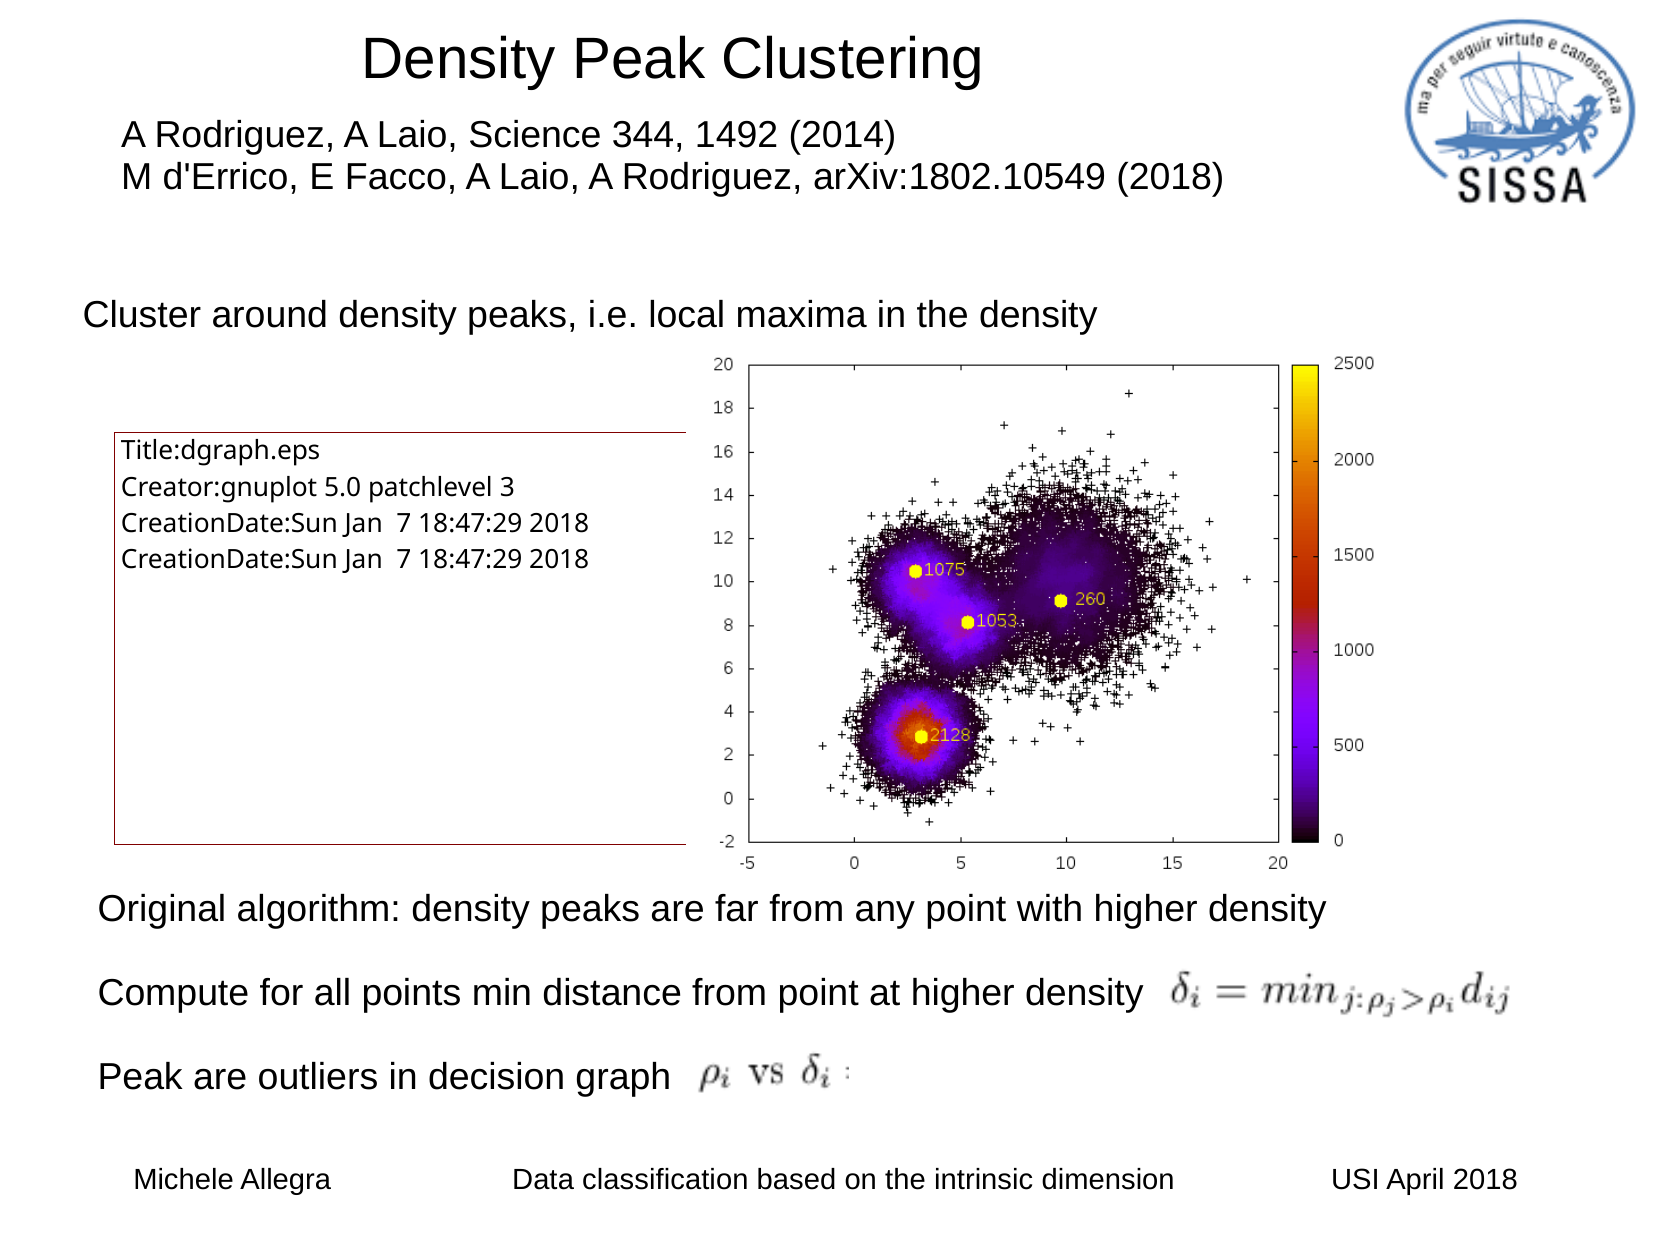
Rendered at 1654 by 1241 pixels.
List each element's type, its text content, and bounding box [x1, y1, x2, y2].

text_box A Rodriguez, A Laio, Science 344, 1492 (2014) M d'Errico, E Facco, A Laio, A Rodriguez, arXiv:1802.10549 (2018) [106, 106, 1300, 290]
text_box Original algorithm: density peaks are far from any point with higher density Compute for all points min distance from point at higher density Peak are outliers in decision graph [82, 879, 1382, 1189]
title Michele Allegra Data classification based on the intrinsic dimension USI April 2018 [82, 1141, 1571, 1217]
picture [1391, 16, 1652, 207]
title Density Peak Clustering [17, 25, 1329, 156]
picture [112, 342, 1412, 886]
subtitle Cluster around density peaks, i.e. local maxima in the density [82, 167, 1571, 882]
picture [681, 1034, 849, 1123]
picture [1166, 958, 1538, 1046]
